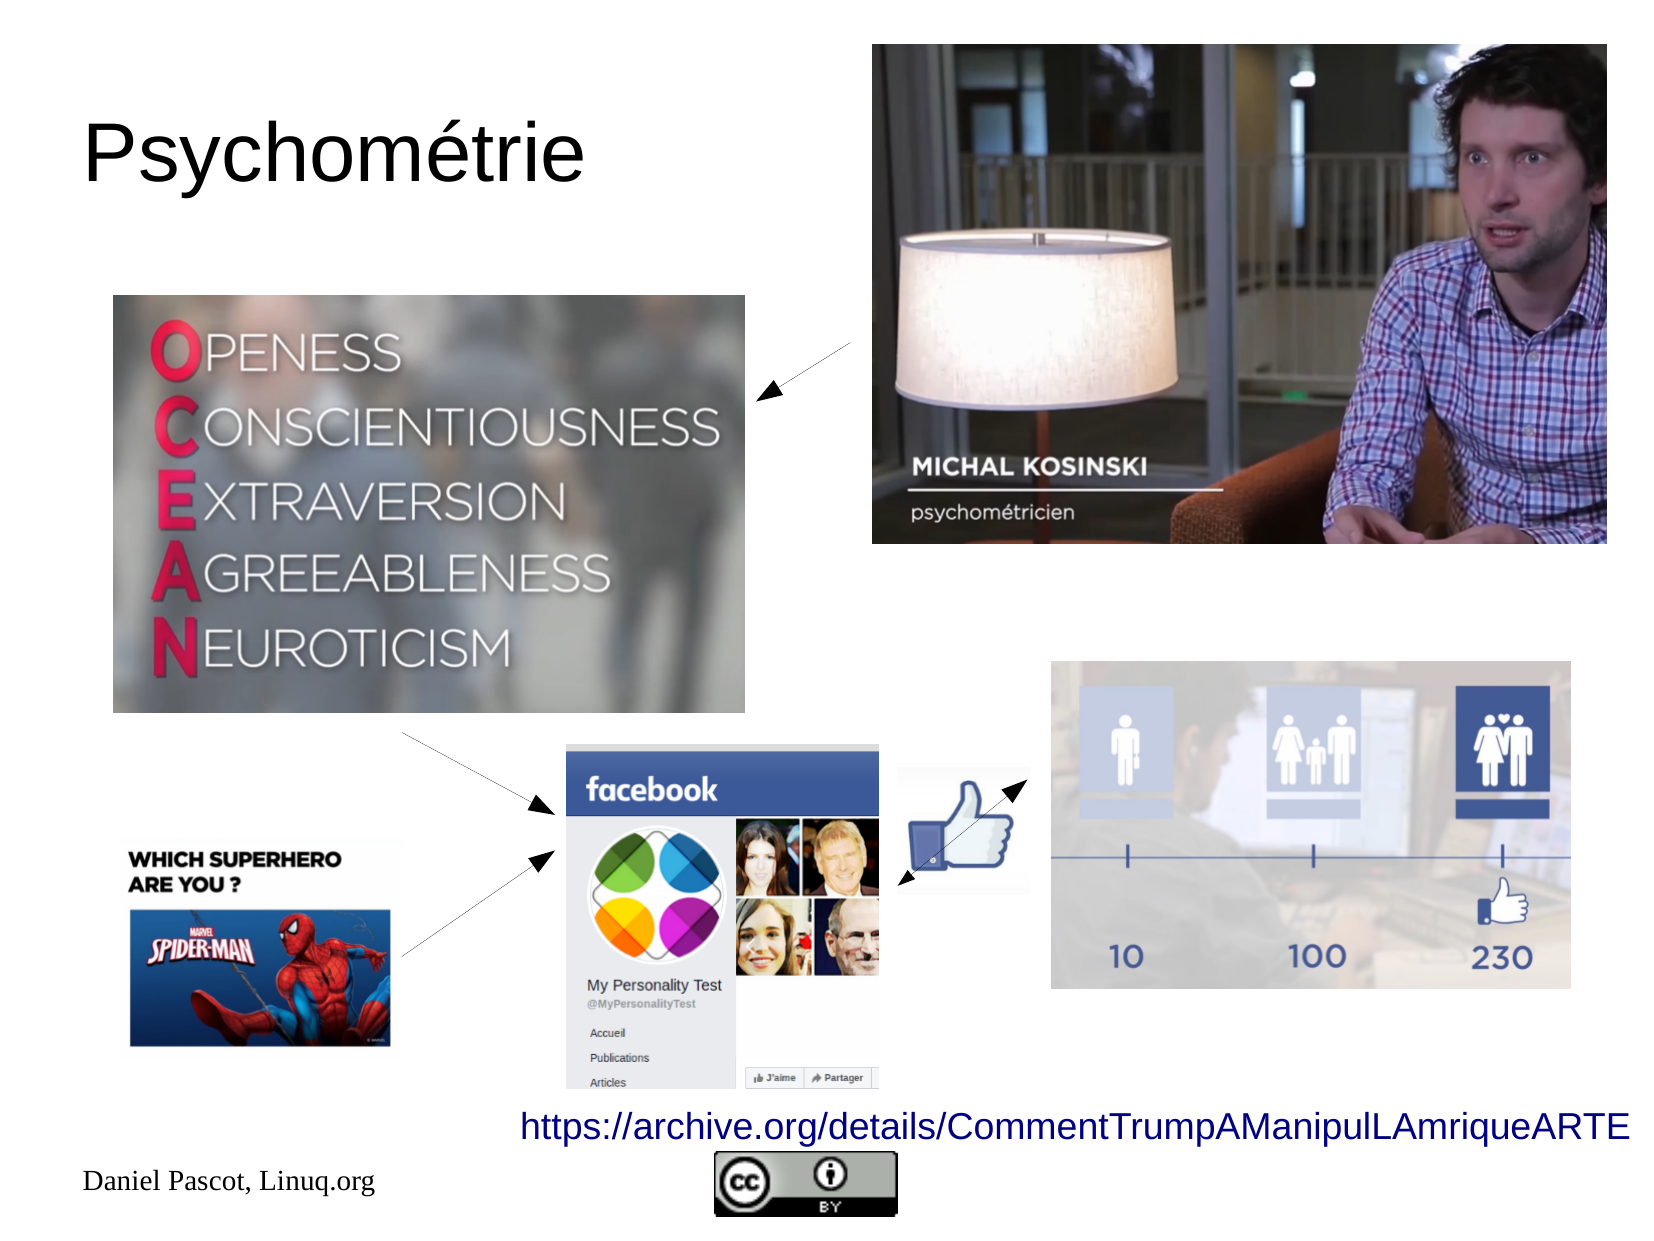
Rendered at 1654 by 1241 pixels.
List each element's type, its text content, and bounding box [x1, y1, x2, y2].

picture [118, 838, 404, 1058]
picture [714, 1156, 898, 1217]
picture [566, 744, 879, 1089]
picture [872, 44, 1607, 544]
picture [897, 767, 1030, 895]
title Psychométrie [82, 49, 872, 257]
text_box https://archive.org/details/CommentTrumpAManipulLAmriqueARTE [505, 1098, 1654, 1156]
picture [113, 295, 745, 714]
picture [1051, 661, 1571, 989]
